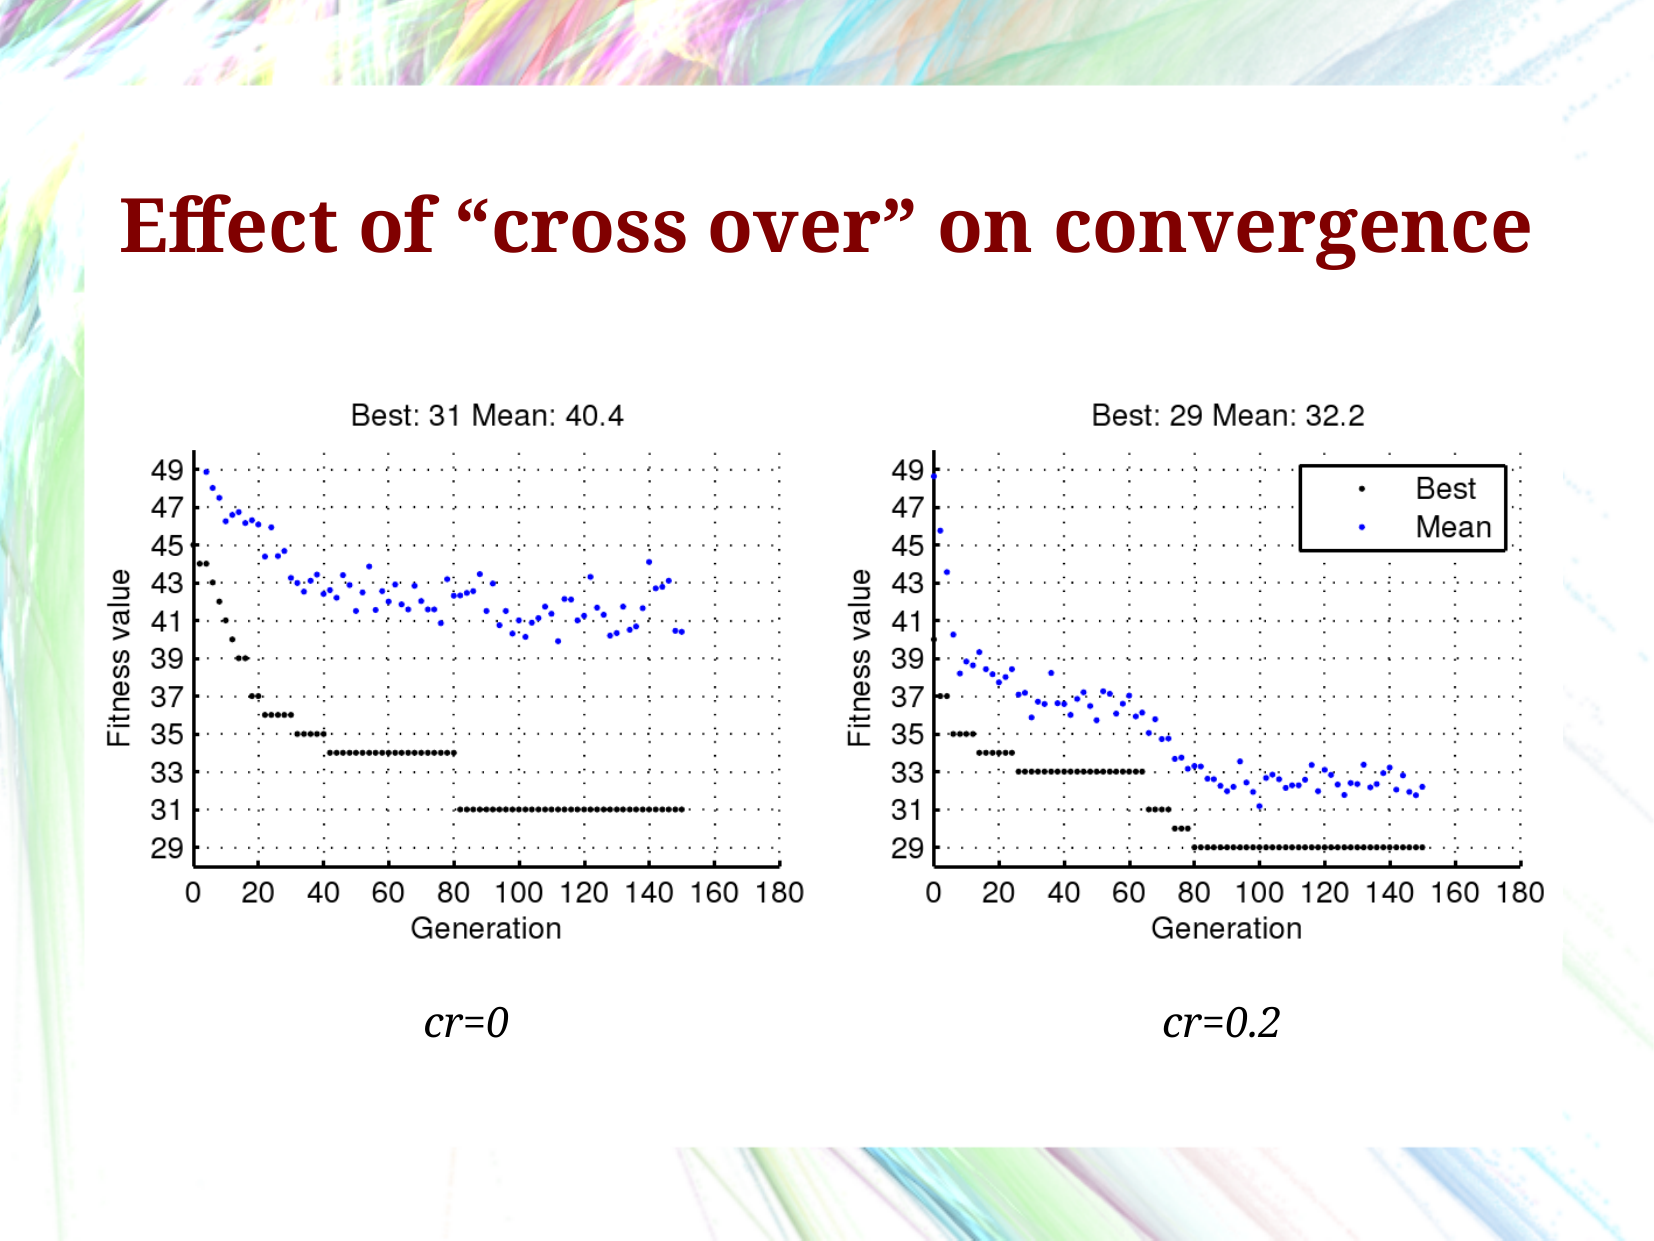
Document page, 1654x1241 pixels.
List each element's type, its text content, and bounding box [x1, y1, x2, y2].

title Effect of “cross over” on convergence [82, 127, 1571, 320]
picture [0, 0, 1654, 1241]
text_box cr=0 [408, 985, 549, 1056]
text_box cr=0.2 [1147, 985, 1318, 1056]
